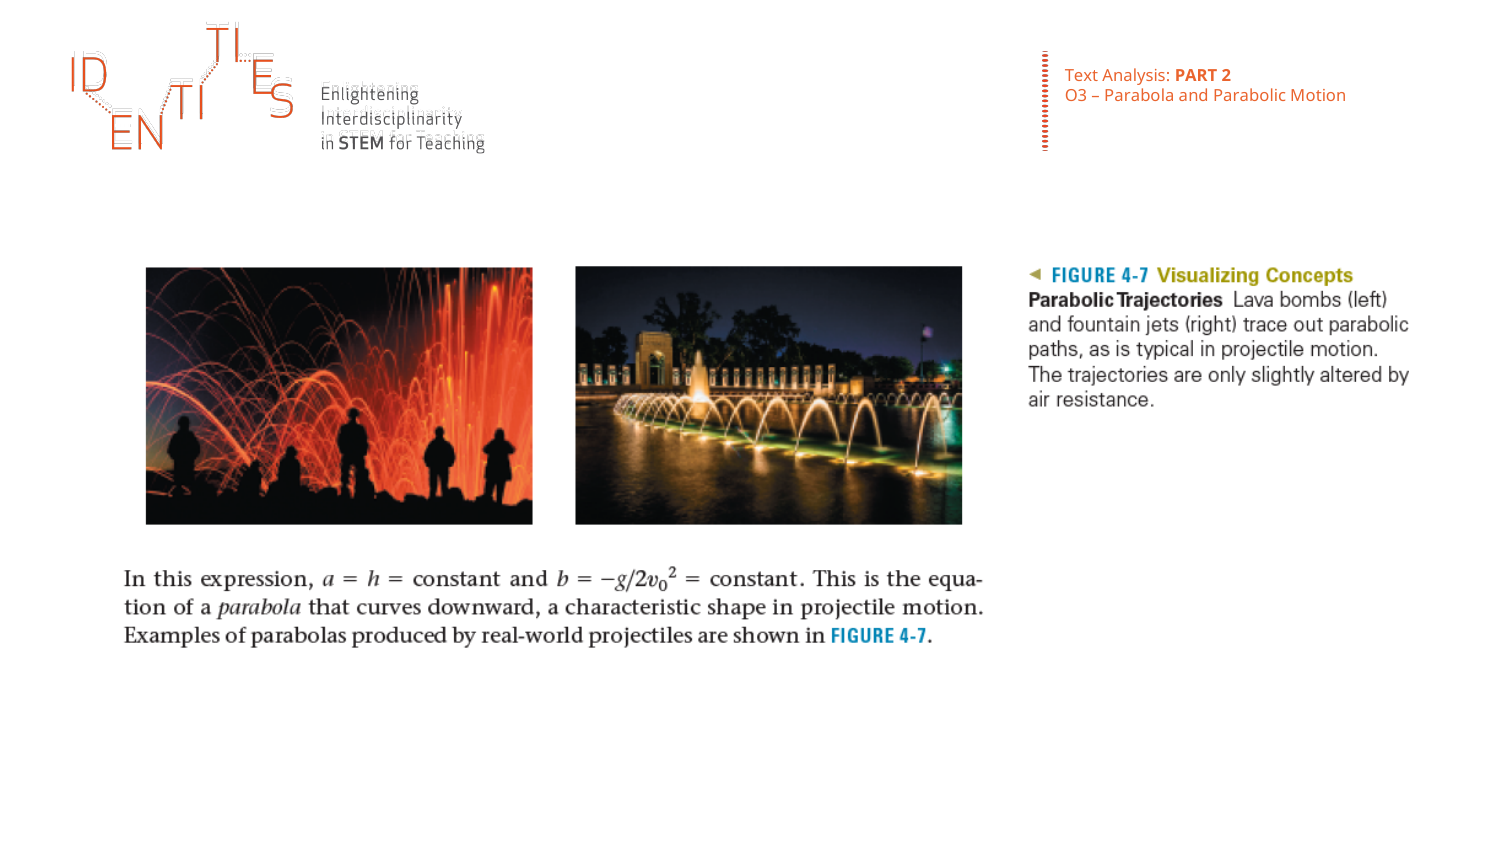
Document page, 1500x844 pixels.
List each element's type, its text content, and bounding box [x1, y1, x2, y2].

picture [0, 179, 1500, 665]
text_box Text Analysis: PART 2 O3 – Parabola and Parabolic Motion [1051, 57, 1472, 113]
picture [1042, 51, 1051, 151]
picture [71, 18, 485, 157]
